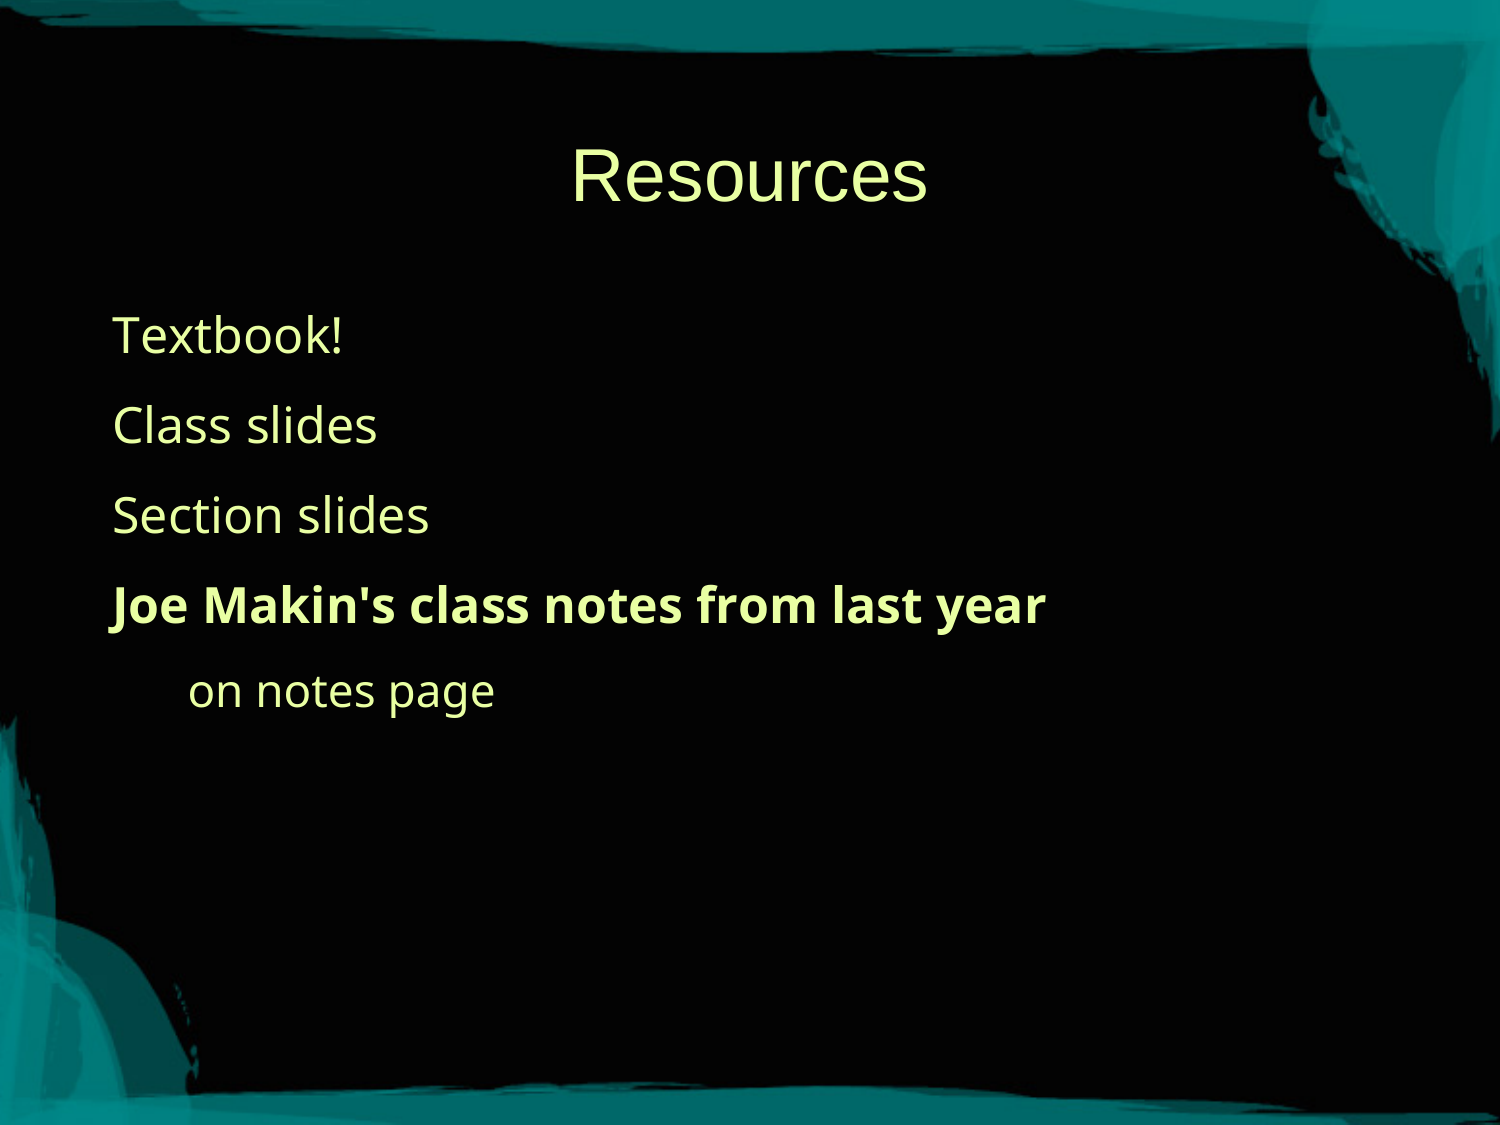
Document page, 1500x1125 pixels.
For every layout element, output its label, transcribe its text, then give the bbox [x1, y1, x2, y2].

list Textbook! Class slides Section slides Joe Makin's class notes from last year on notes page [112, 299, 1388, 986]
picture [0, 0, 1500, 1125]
title Resources [112, 94, 1388, 256]
